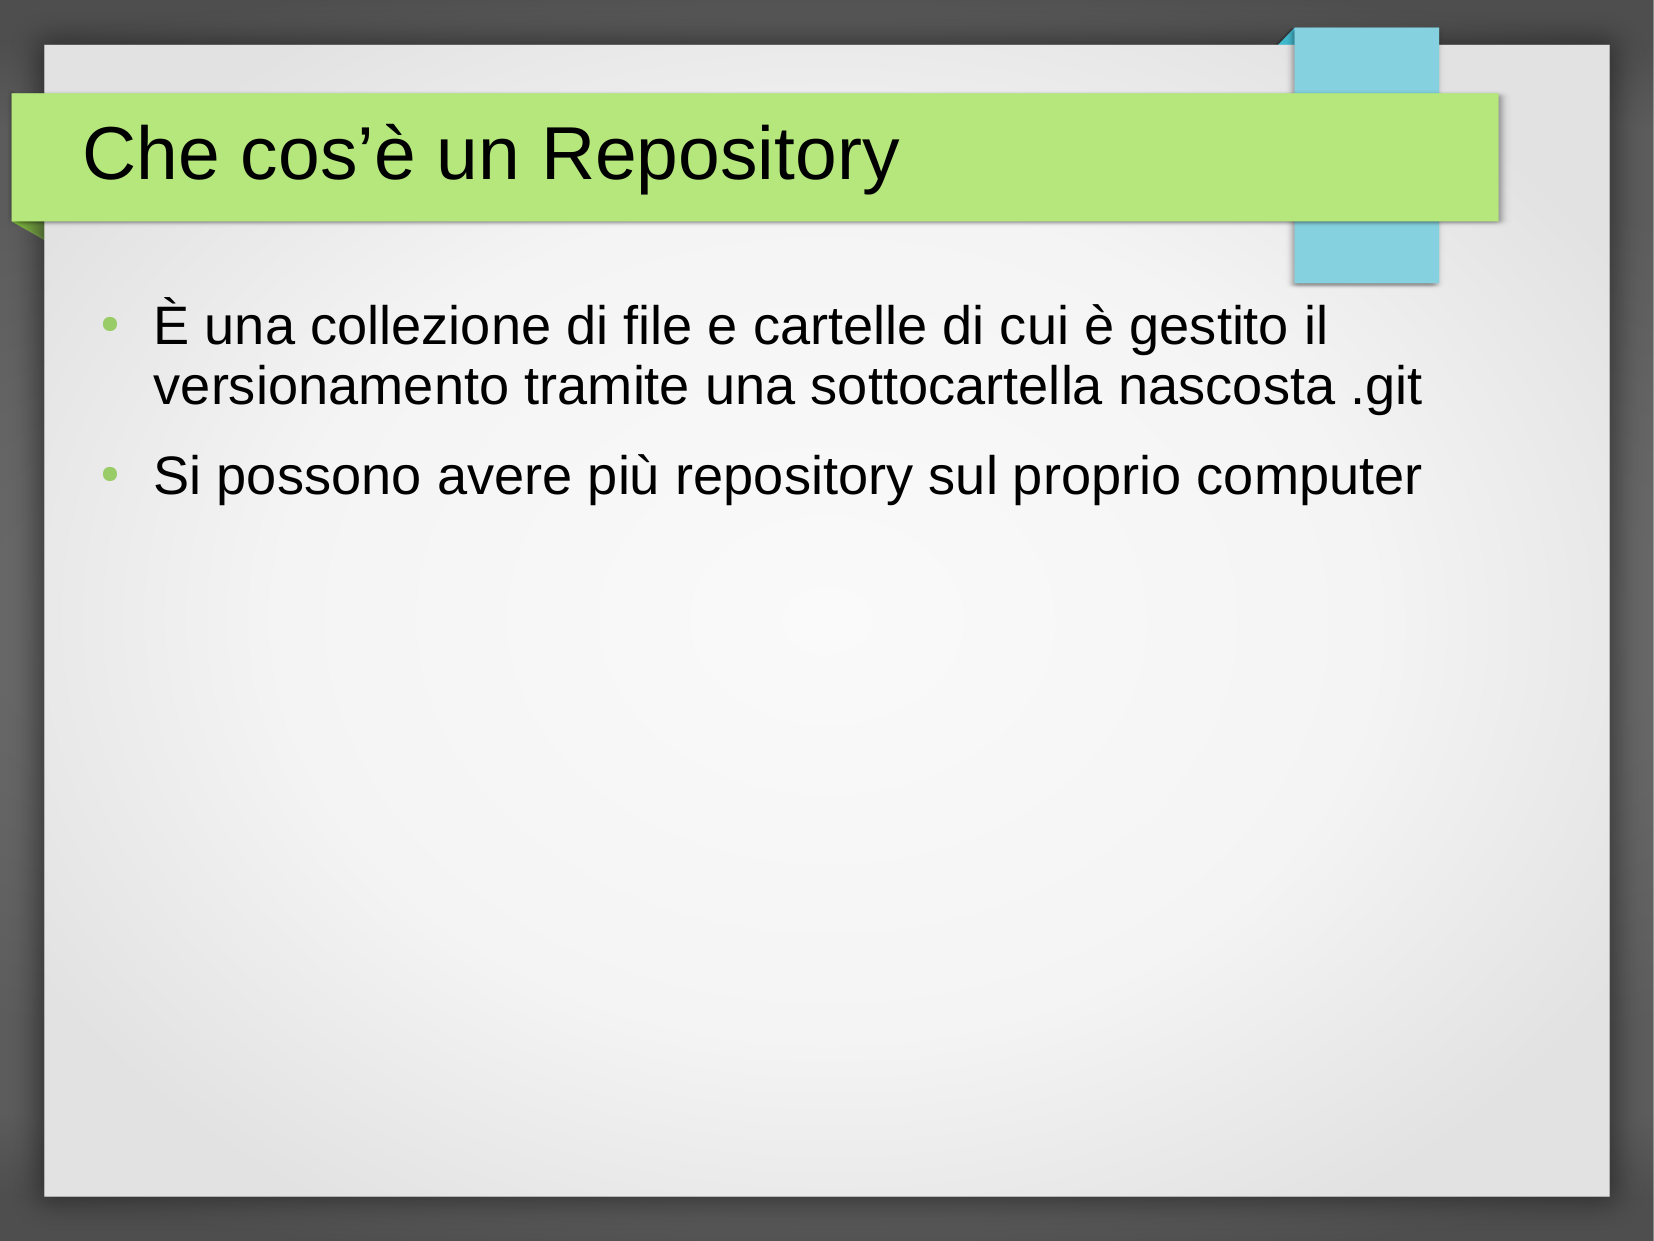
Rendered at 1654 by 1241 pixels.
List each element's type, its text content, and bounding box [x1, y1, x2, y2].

list È una collezione di file e cartelle di cui è gestito il versionamento tramite una sottocartella nascosta .git Si possono avere più repository sul proprio computer [82, 295, 1571, 1015]
picture [0, 0, 1654, 1241]
title Che cos’è un Repository [82, 94, 1264, 213]
